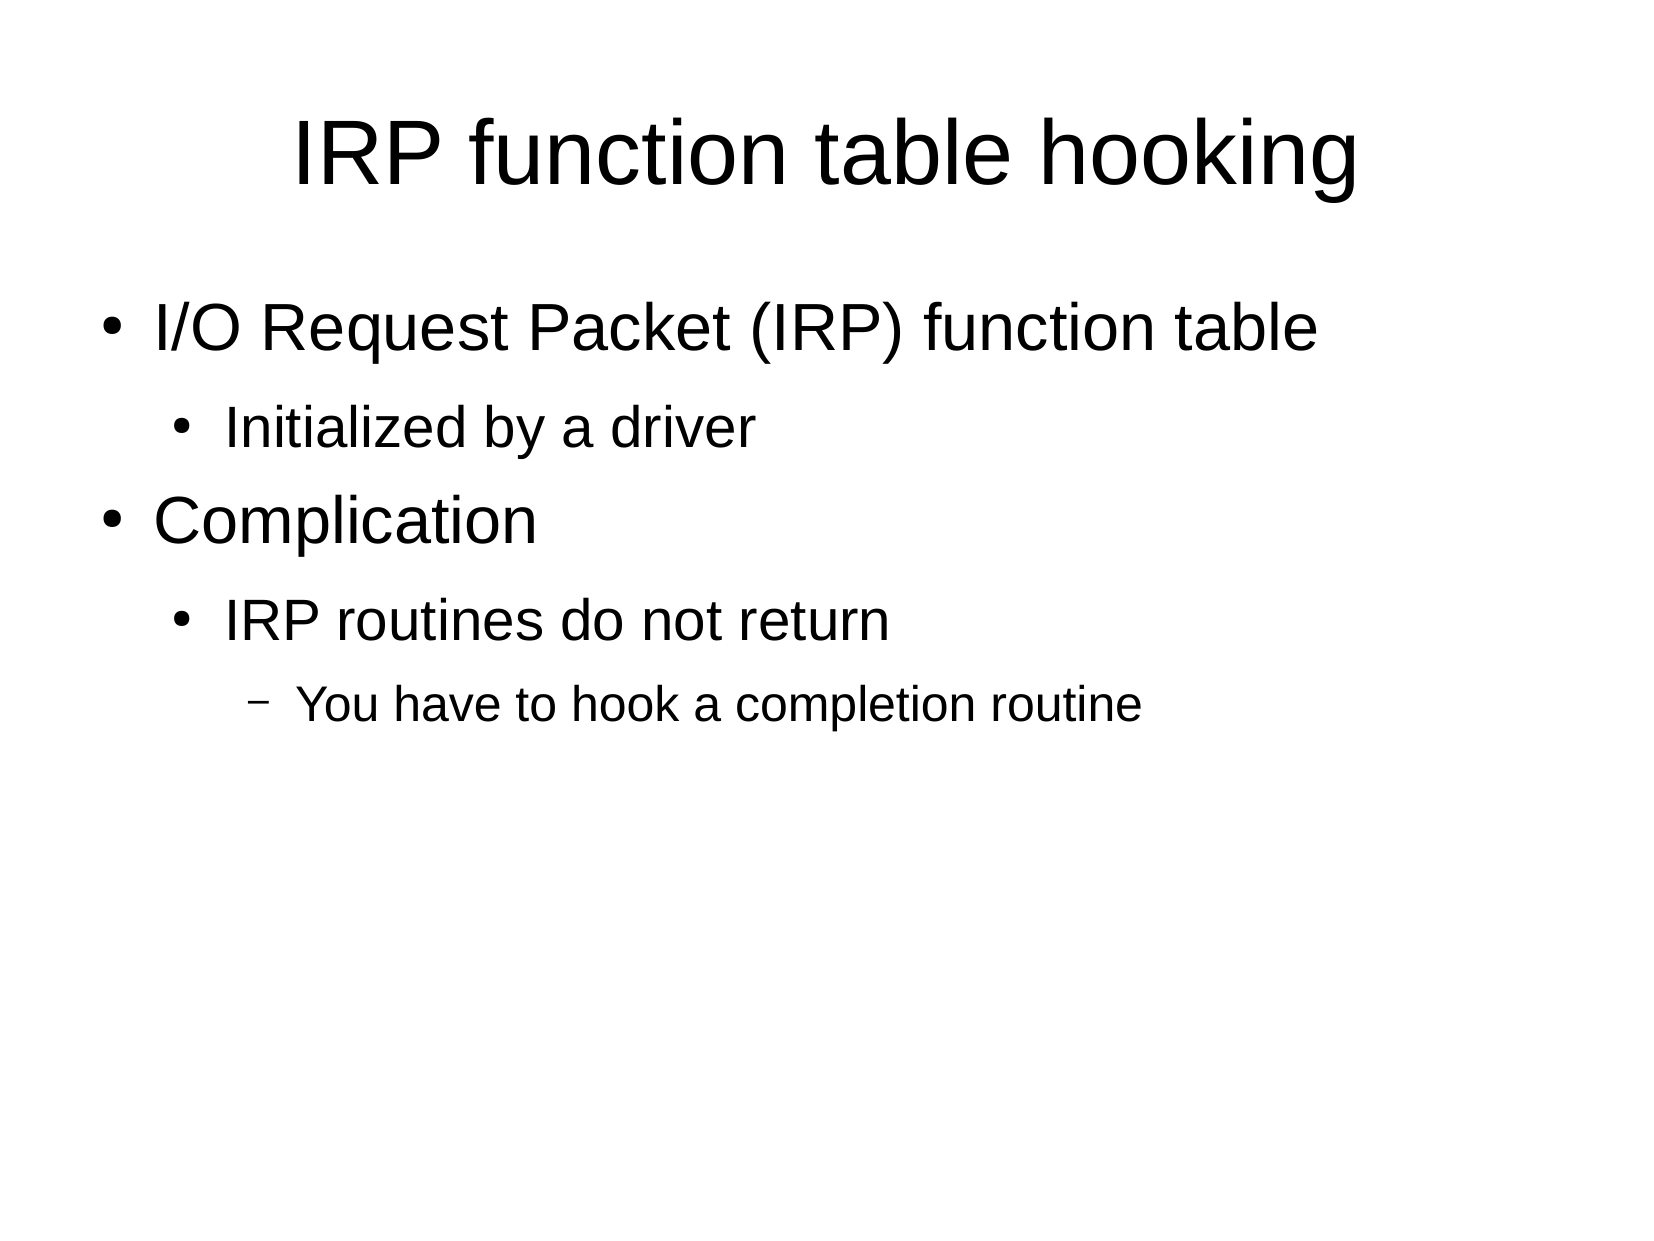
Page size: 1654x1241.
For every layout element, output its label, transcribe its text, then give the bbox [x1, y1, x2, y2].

list I/O Request Packet (IRP) function table Initialized by a driver Complication IRP routines do not return You have to hook a completion routine [82, 290, 1571, 1109]
title IRP function table hooking [82, 49, 1571, 257]
